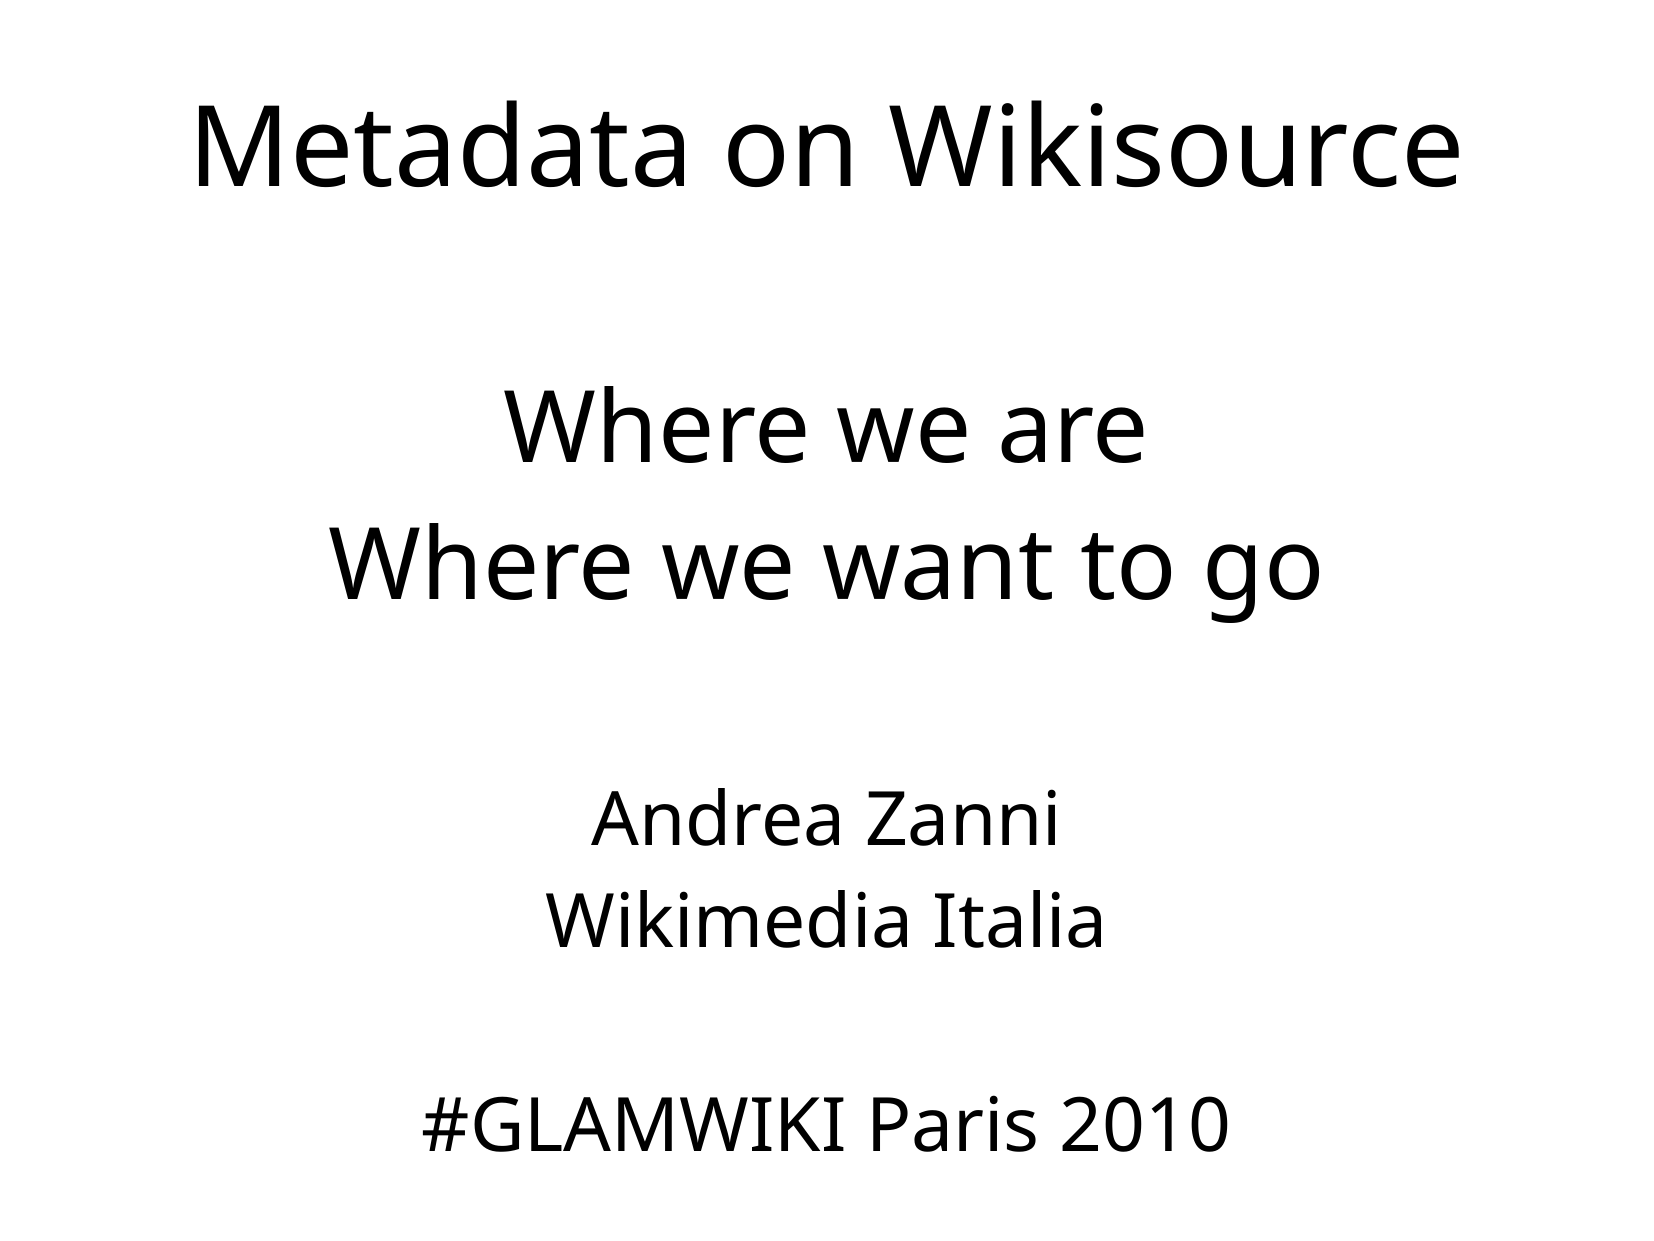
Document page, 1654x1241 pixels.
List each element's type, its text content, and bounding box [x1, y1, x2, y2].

title Metadata on Wikisource Where we are Where we want to go Andrea Zanni Wikimedia Italia #GLAMWIKI Paris 2010 [82, 59, 1571, 1182]
